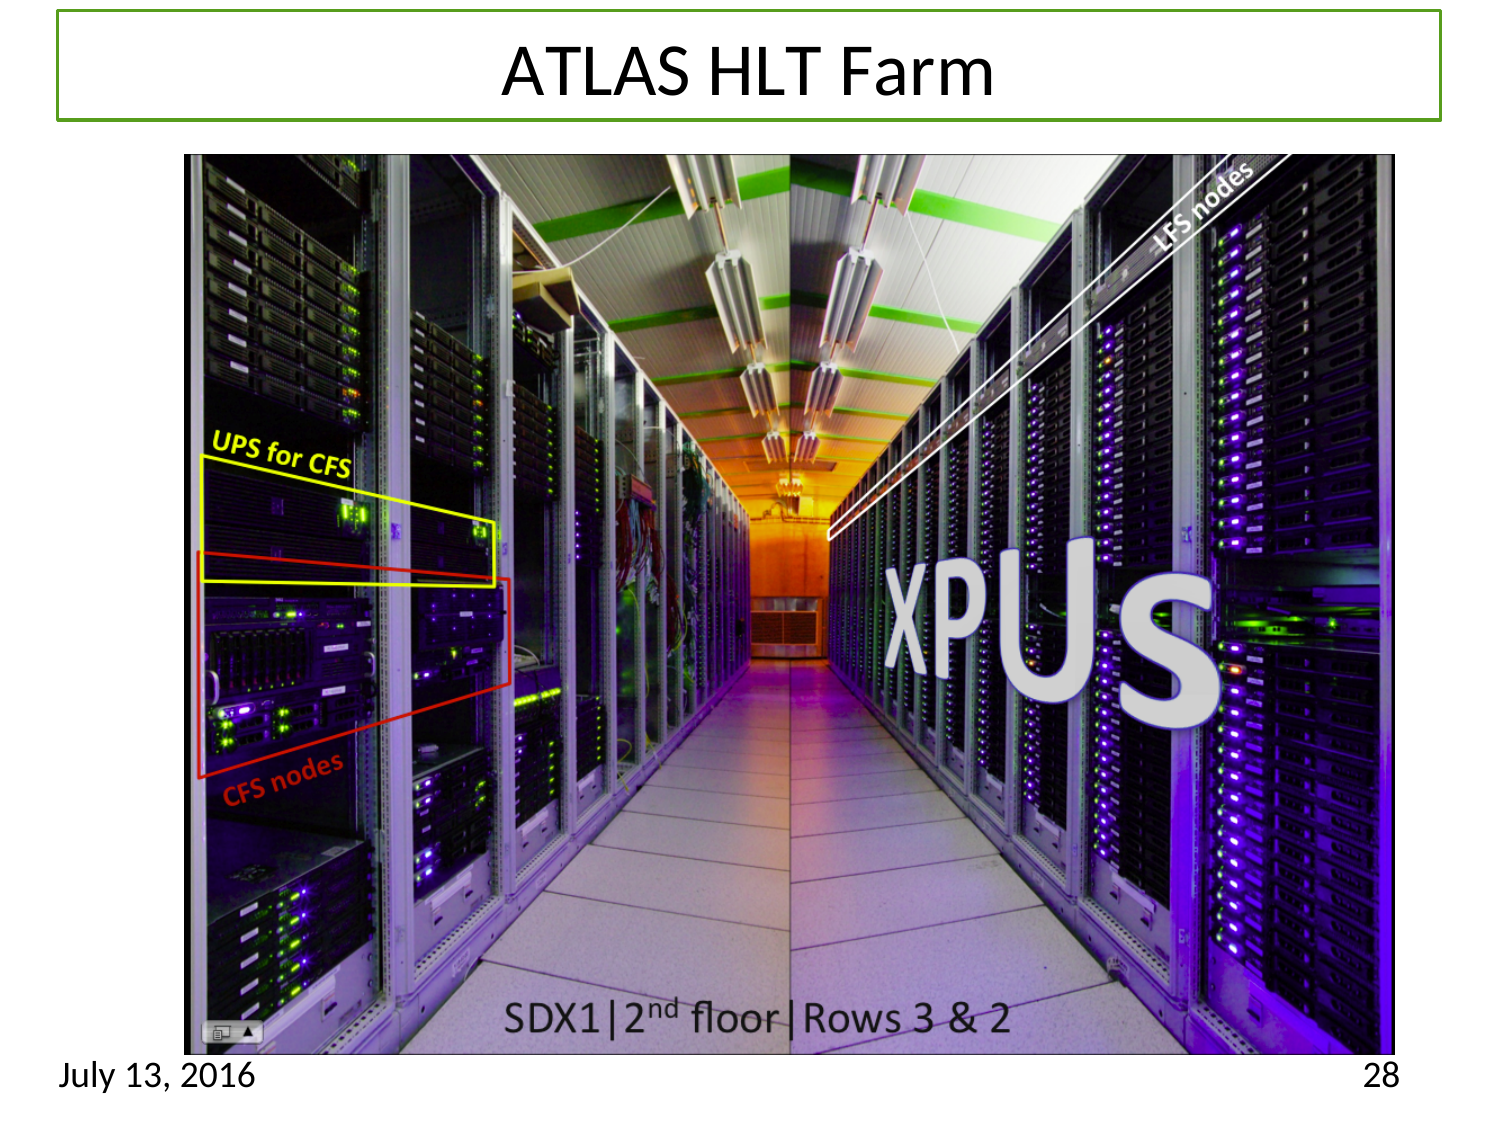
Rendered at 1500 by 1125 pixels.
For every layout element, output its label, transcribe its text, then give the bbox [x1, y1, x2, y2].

title ATLAS HLT Farm [57, 10, 1441, 121]
picture [184, 154, 1395, 1055]
